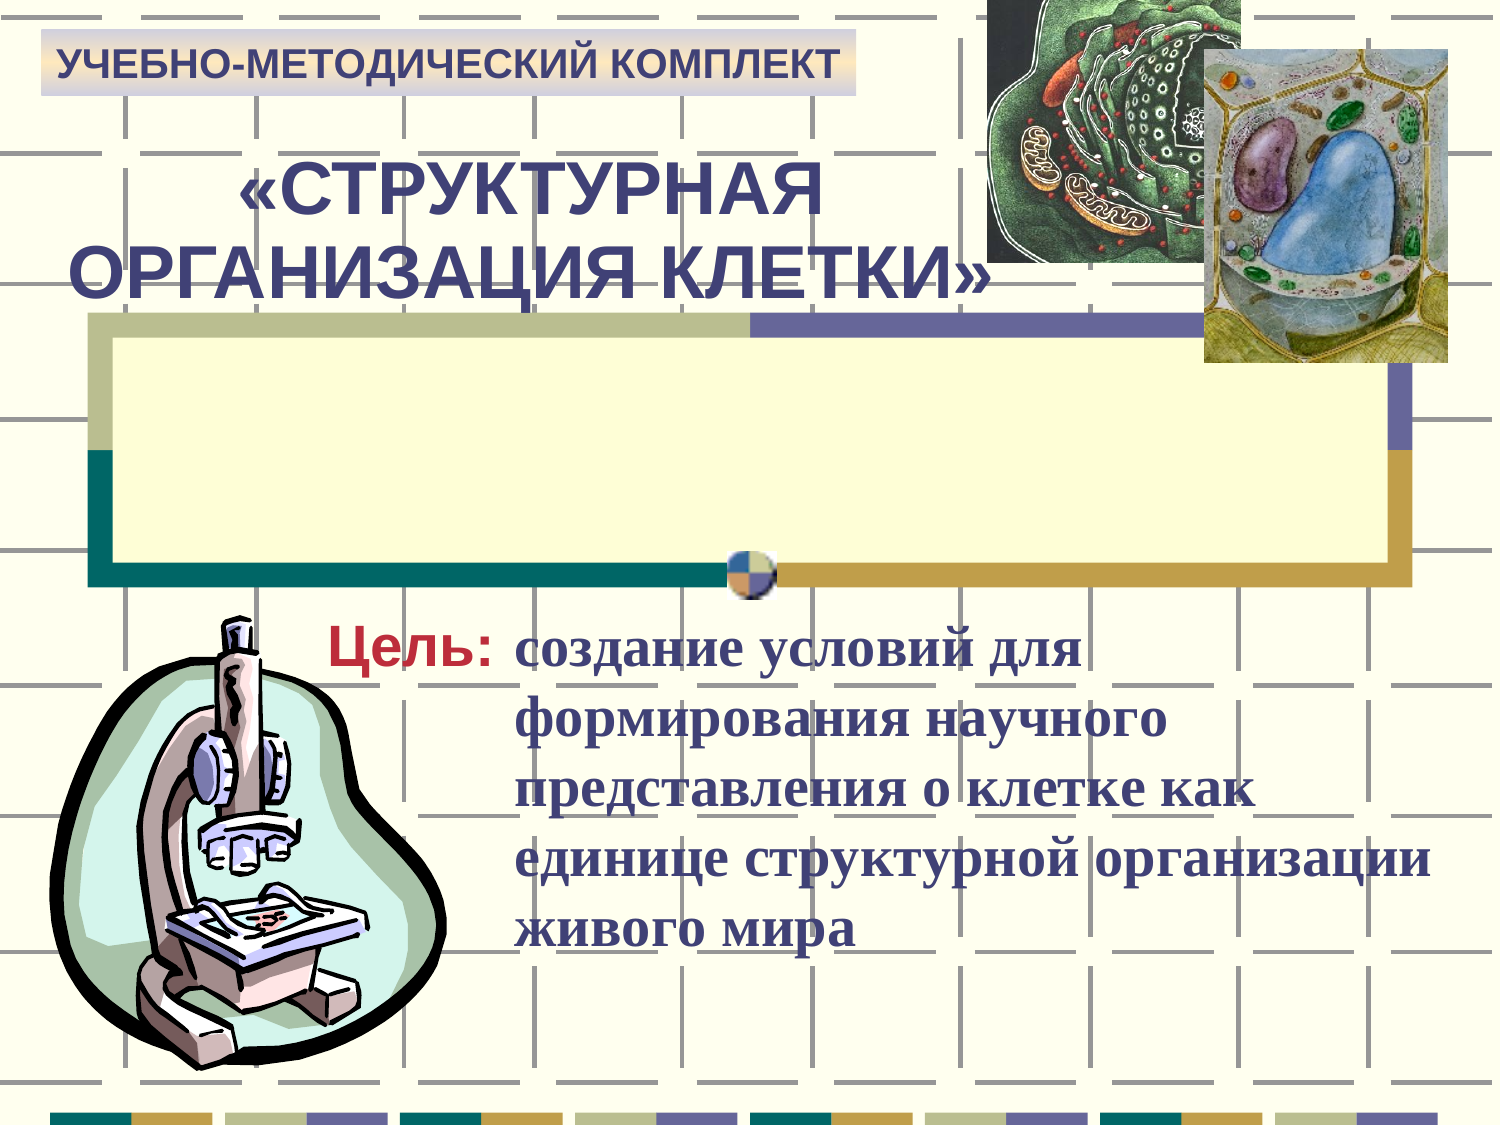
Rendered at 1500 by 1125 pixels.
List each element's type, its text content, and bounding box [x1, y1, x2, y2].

picture [727, 551, 777, 600]
text_box Цель: [312, 600, 510, 686]
text_box УЧЕБНО-МЕТОДИЧЕСКИЙ КОМПЛЕКТ [41, 29, 857, 96]
text_box создание условий для формирования научного представления о клетке как единице структурной организации живого мира [500, 600, 1451, 966]
picture [45, 612, 447, 1075]
picture [987, 0, 1448, 363]
title «СТРУКТУРНАЯ ОРГАНИЗАЦИЯ КЛЕТКИ» [29, 118, 1034, 344]
